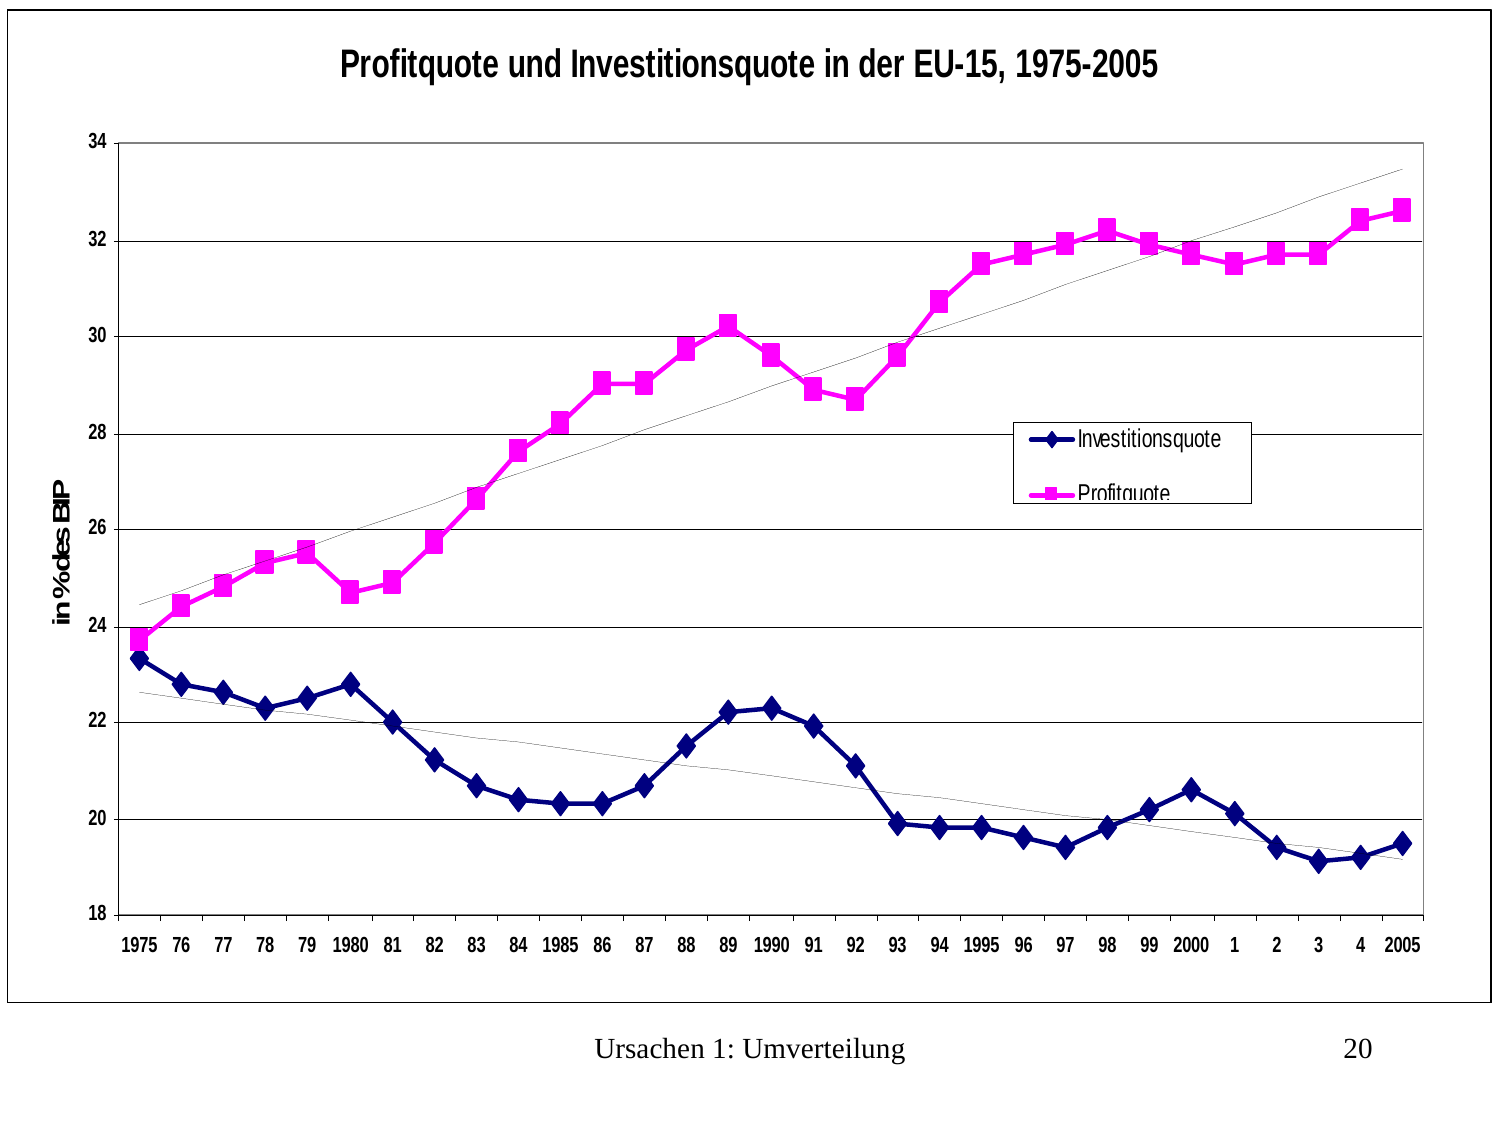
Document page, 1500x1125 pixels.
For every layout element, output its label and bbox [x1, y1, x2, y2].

chart [0, 0, 1500, 1013]
